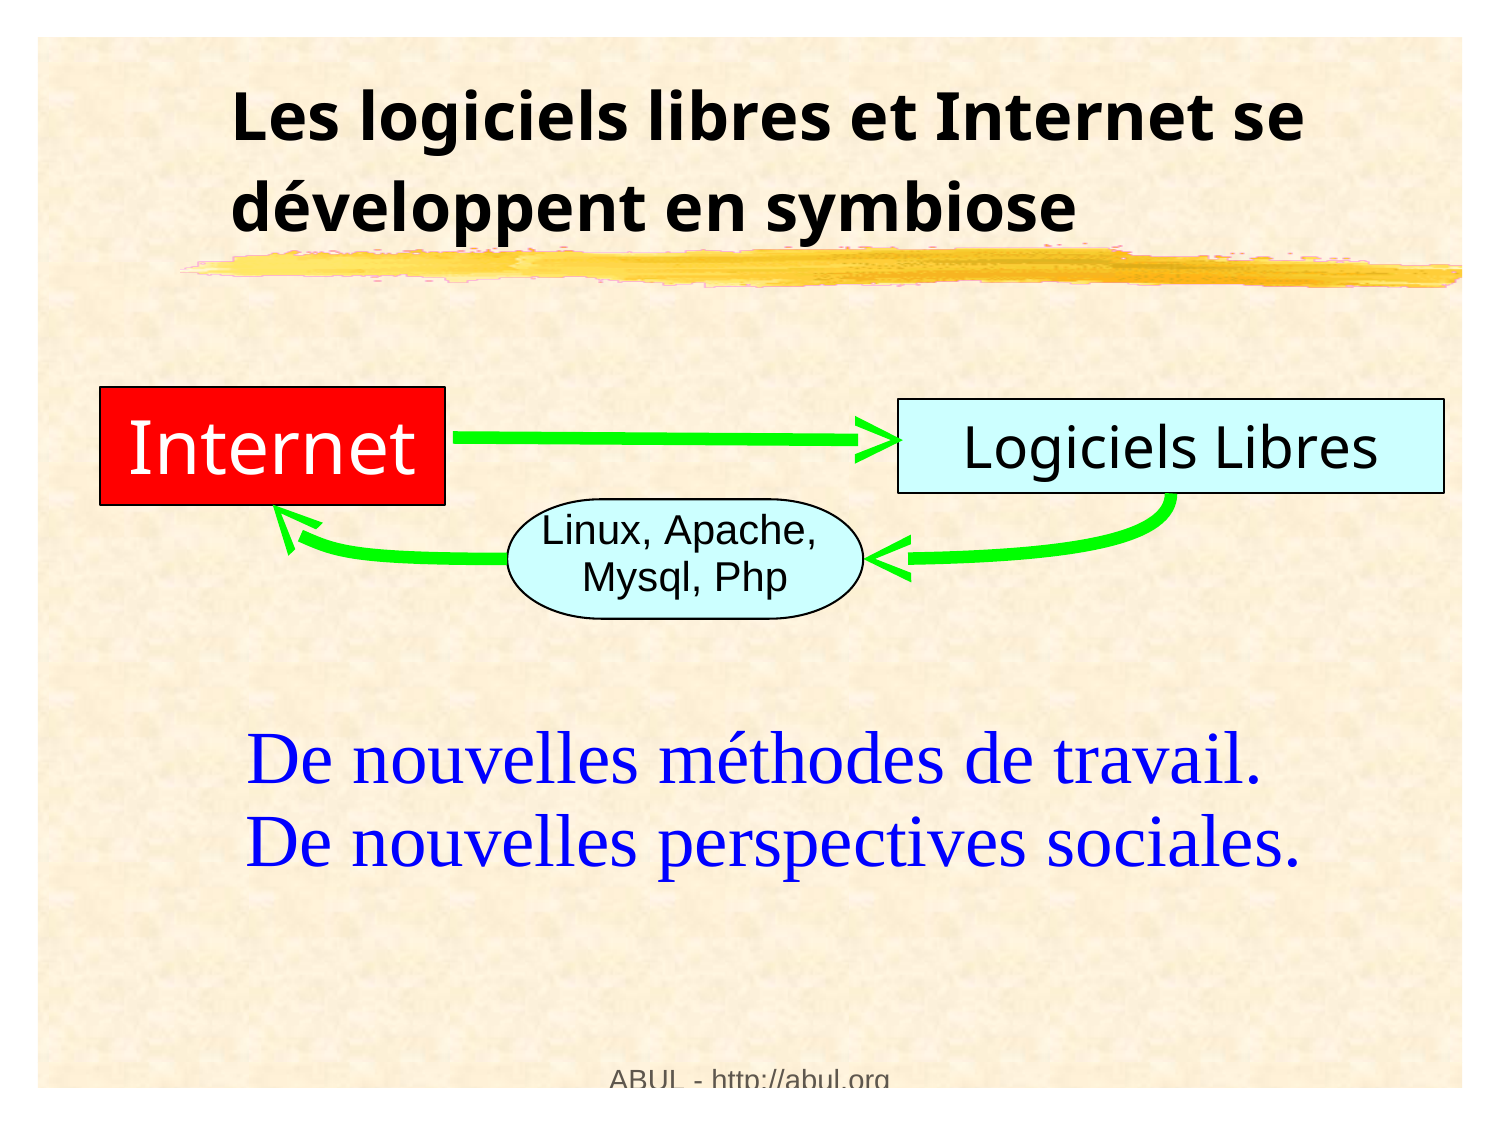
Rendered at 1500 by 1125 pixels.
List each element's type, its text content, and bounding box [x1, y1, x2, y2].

picture [716, 1076, 723, 1088]
picture [852, 1076, 860, 1088]
picture [633, 1081, 643, 1088]
picture [614, 1073, 621, 1082]
picture [806, 1076, 813, 1088]
text_box Logiciels Libres [897, 398, 1445, 484]
picture [788, 1082, 795, 1088]
text_box Linux, Apache, Mysql, Php [507, 499, 864, 619]
picture [748, 1076, 755, 1088]
text_box De nouvelles méthodes de travail. De nouvelles perspectives sociales. [226, 716, 1410, 993]
picture [612, 1084, 624, 1088]
text_box Internet [100, 386, 445, 492]
picture [732, 1076, 737, 1088]
picture [878, 1076, 886, 1088]
picture [633, 1072, 642, 1078]
title Les logiciels libres et Internet se développent en symbiose [215, 72, 1463, 248]
picture [37, 37, 1463, 1088]
